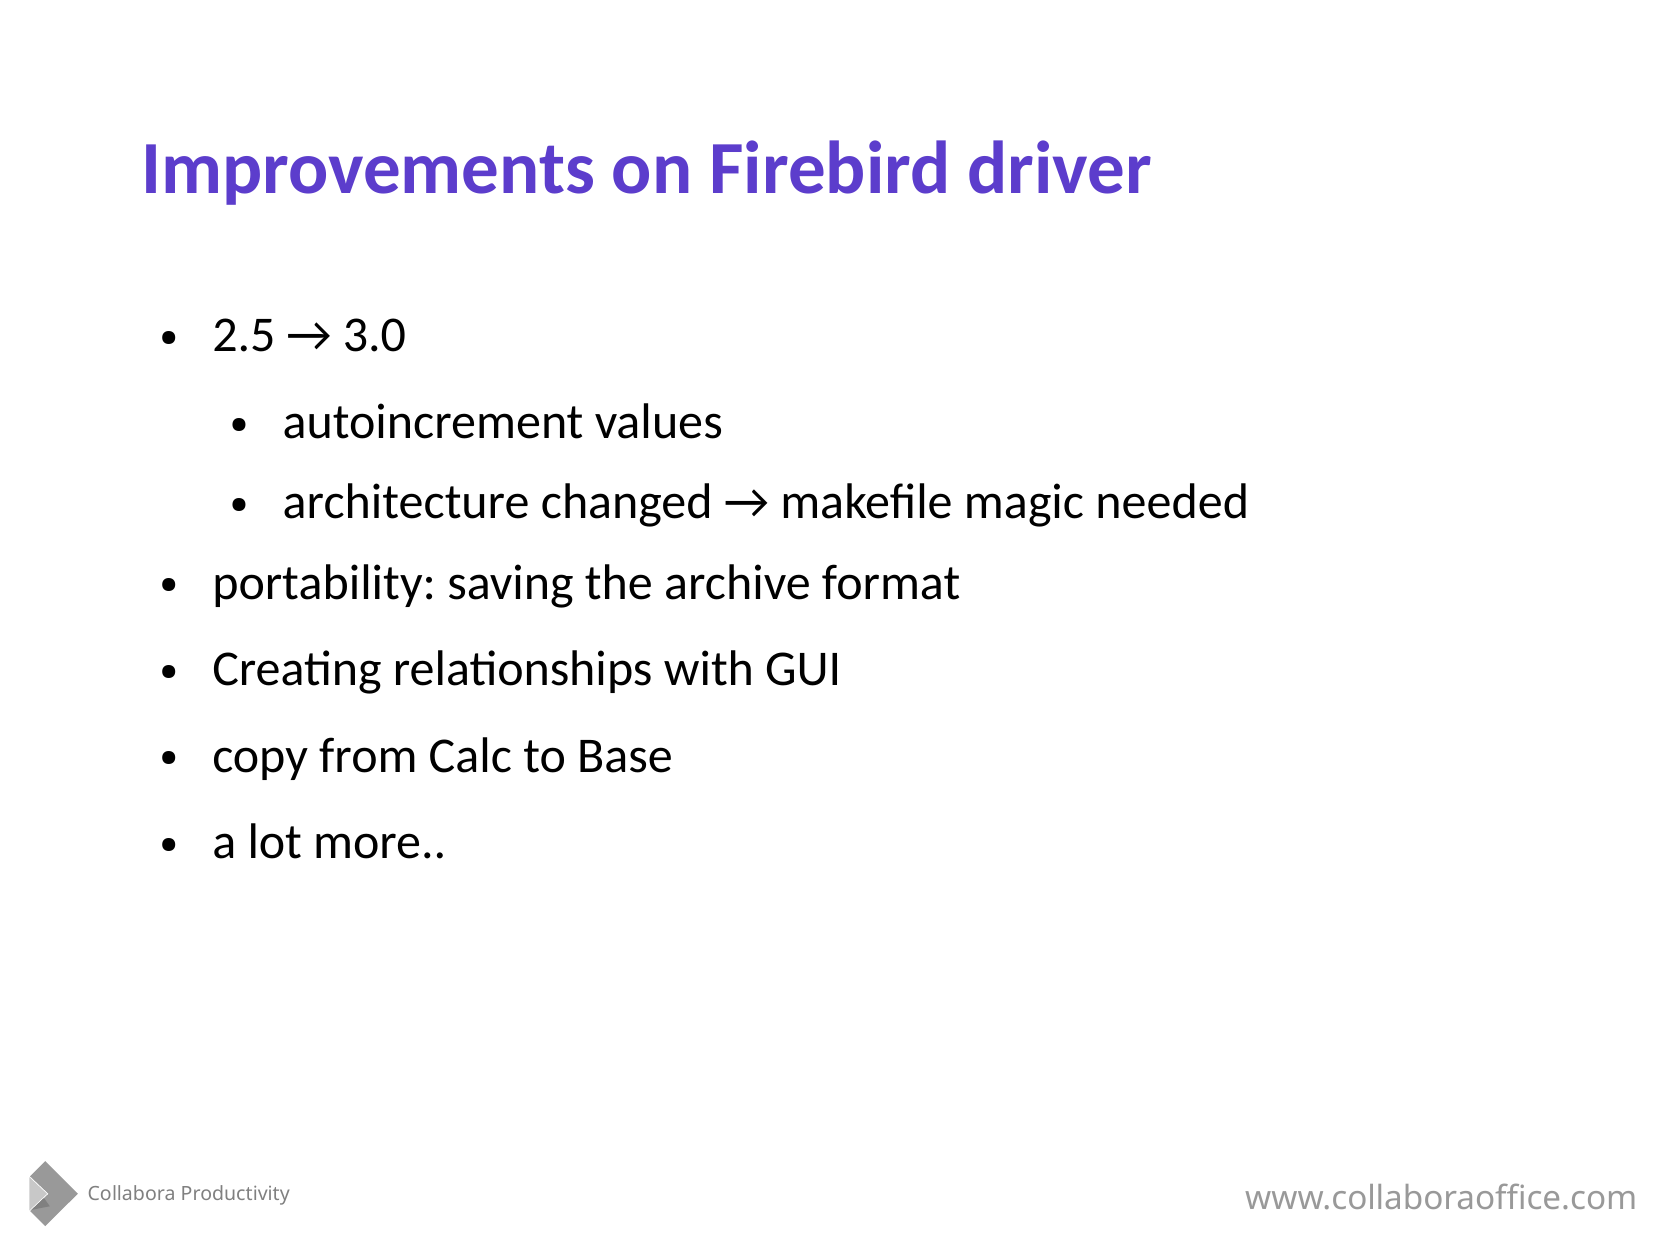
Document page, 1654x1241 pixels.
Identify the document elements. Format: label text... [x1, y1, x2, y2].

title Improvements on Firebird driver [141, 37, 1571, 213]
list 2.5 → 3.0 autoincrement values architecture changed → makefile magic needed portability: saving the archive format Creating relationships with GUI copy from Calc to Base a lot more.. [141, 302, 1512, 1130]
